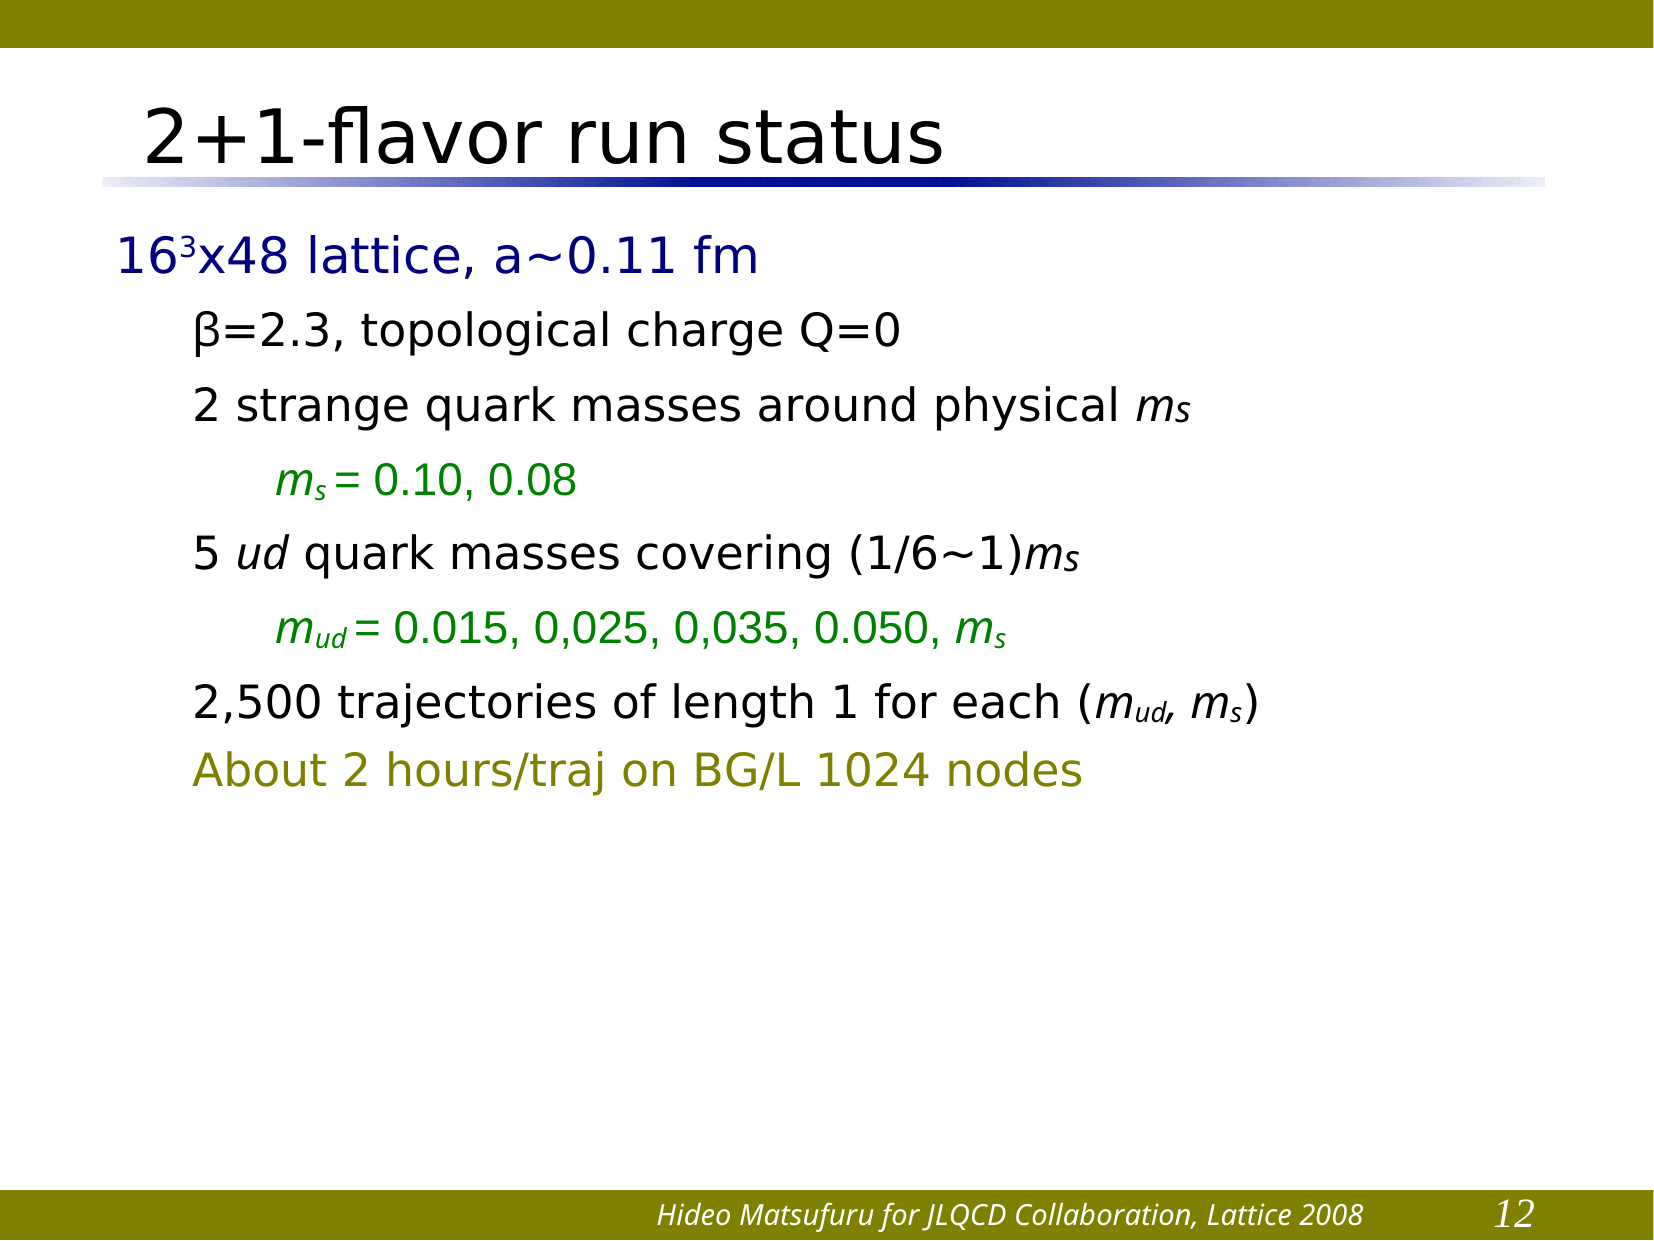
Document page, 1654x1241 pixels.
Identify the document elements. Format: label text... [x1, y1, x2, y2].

list 163x48 lattice, a~0.11 fm β=2.3, topological charge Q=0 2 strange quark masses around physical ms ms = 0.10, 0.08 5 ud quark masses covering (1/6~1)ms mud = 0.015, 0,025, 0,035, 0.050, ms 2,500 trajectories of length 1 for each (mud, ms) About 2 hours/traj on BG/L 1024 nodes [97, 227, 1550, 793]
picture [102, 177, 142, 187]
picture [1246, 177, 1545, 187]
title 2+1-flavor run status [142, 88, 1246, 187]
